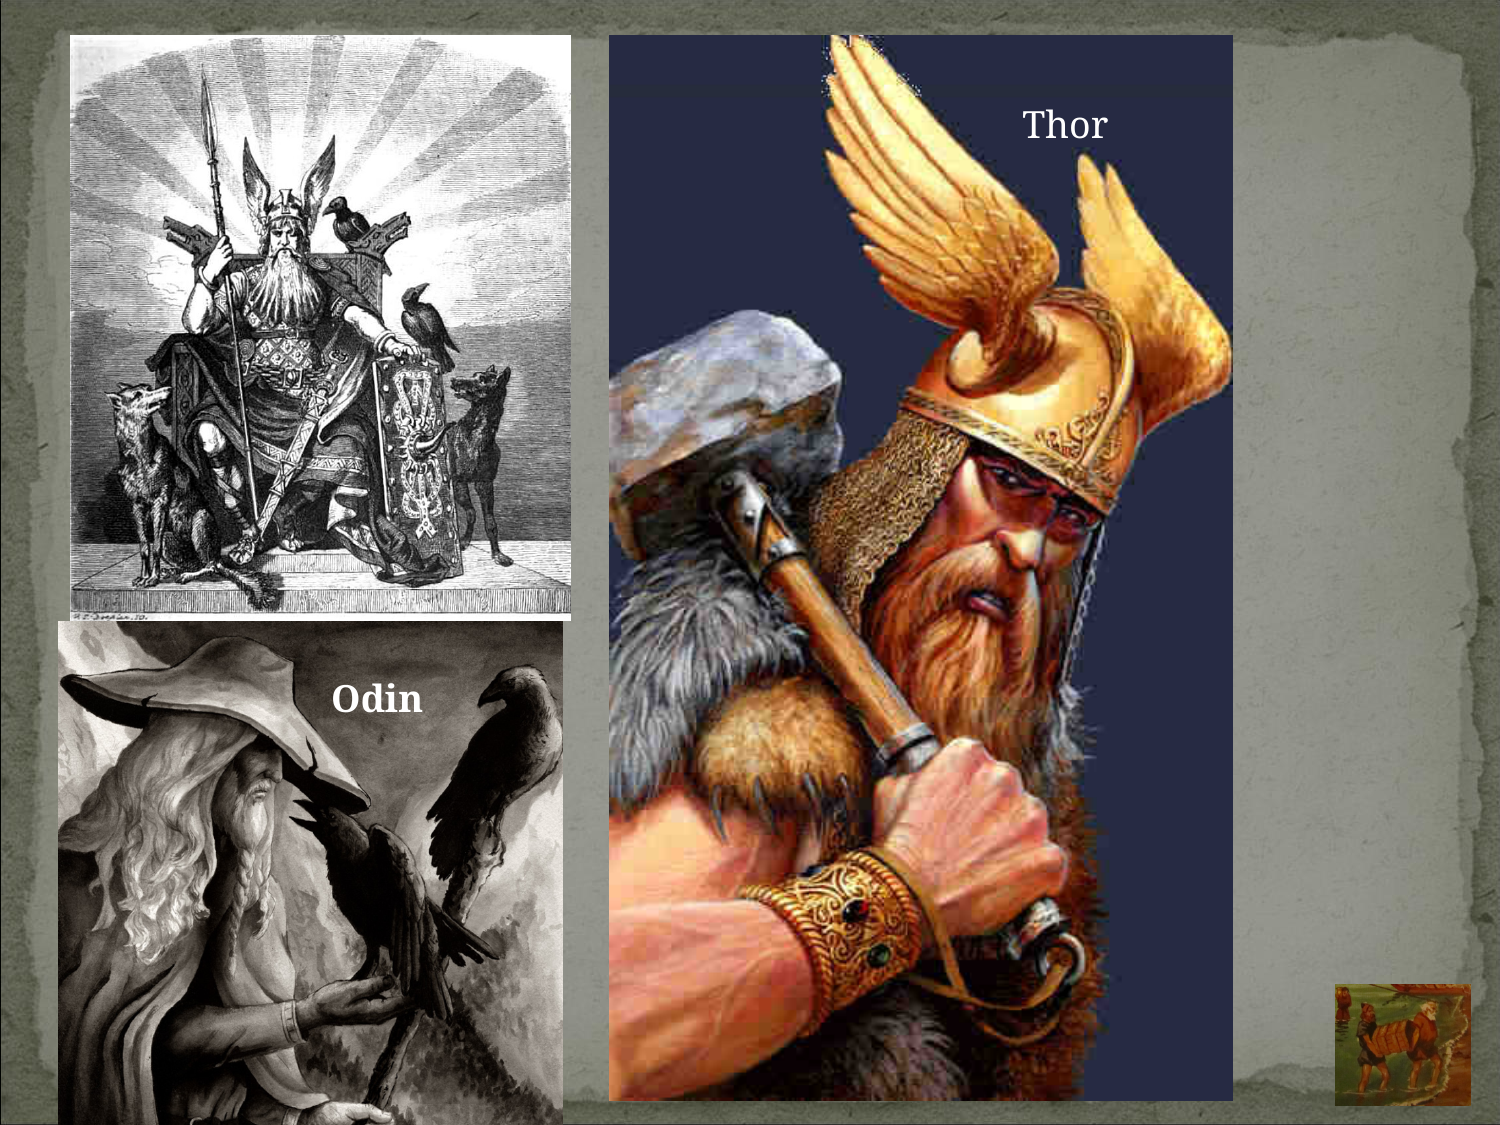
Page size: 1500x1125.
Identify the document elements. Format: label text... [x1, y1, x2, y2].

picture [0, 0, 1500, 1125]
text_box Thor [1007, 93, 1172, 154]
text_box Odin [316, 667, 457, 728]
